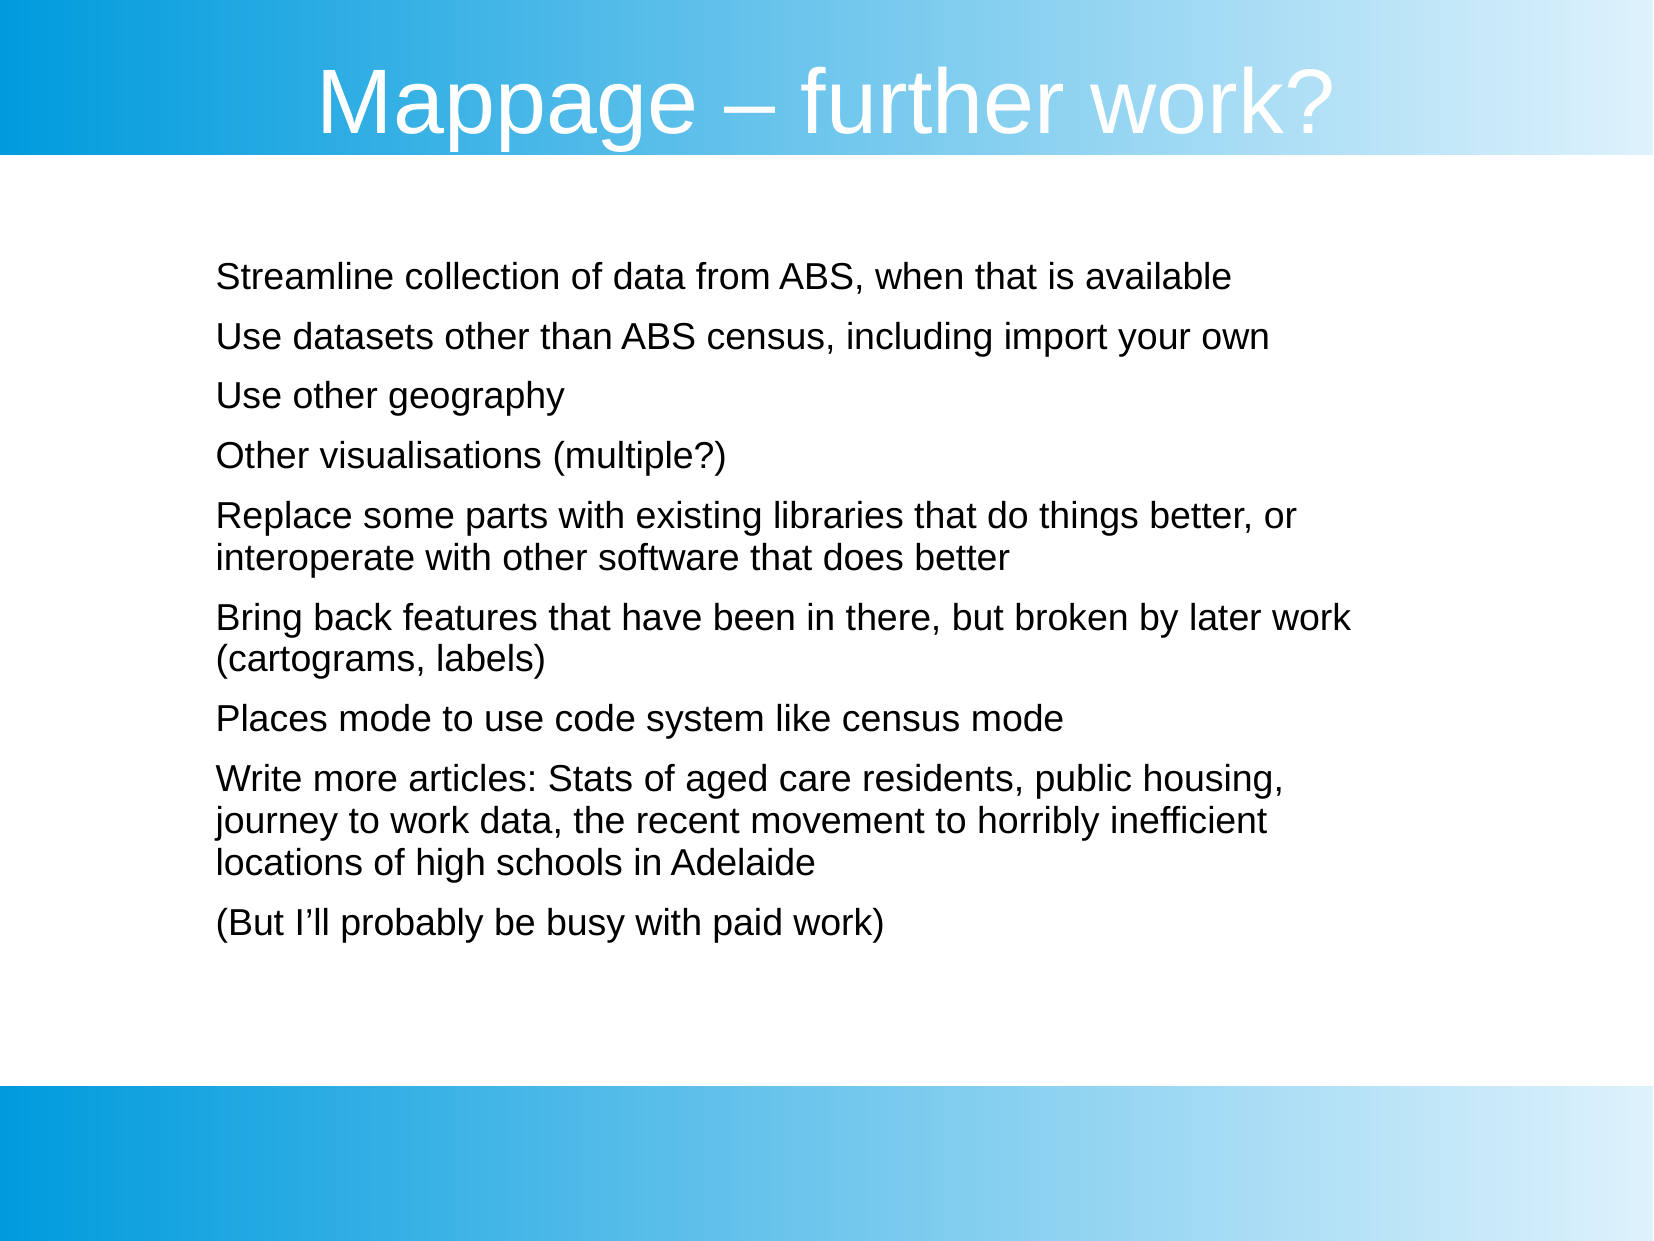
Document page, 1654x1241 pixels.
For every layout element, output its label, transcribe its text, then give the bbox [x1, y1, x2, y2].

text_box Streamline collection of data from ABS, when that is available Use datasets other than ABS census, including import your own Use other geography Other visualisations (multiple?) Replace some parts with existing libraries that do things better, or interoperate with other software that does better Bring back features that have been in there, but broken by later work (cartograms, labels) Places mode to use code system like census mode Write more articles: Stats of aged care residents, public housing, journey to work data, the recent movement to horribly inefficient locations of high schools in Adelaide (But I’ll probably be busy with paid work) [200, 248, 1371, 951]
title Mappage – further work? [82, 49, 1571, 155]
